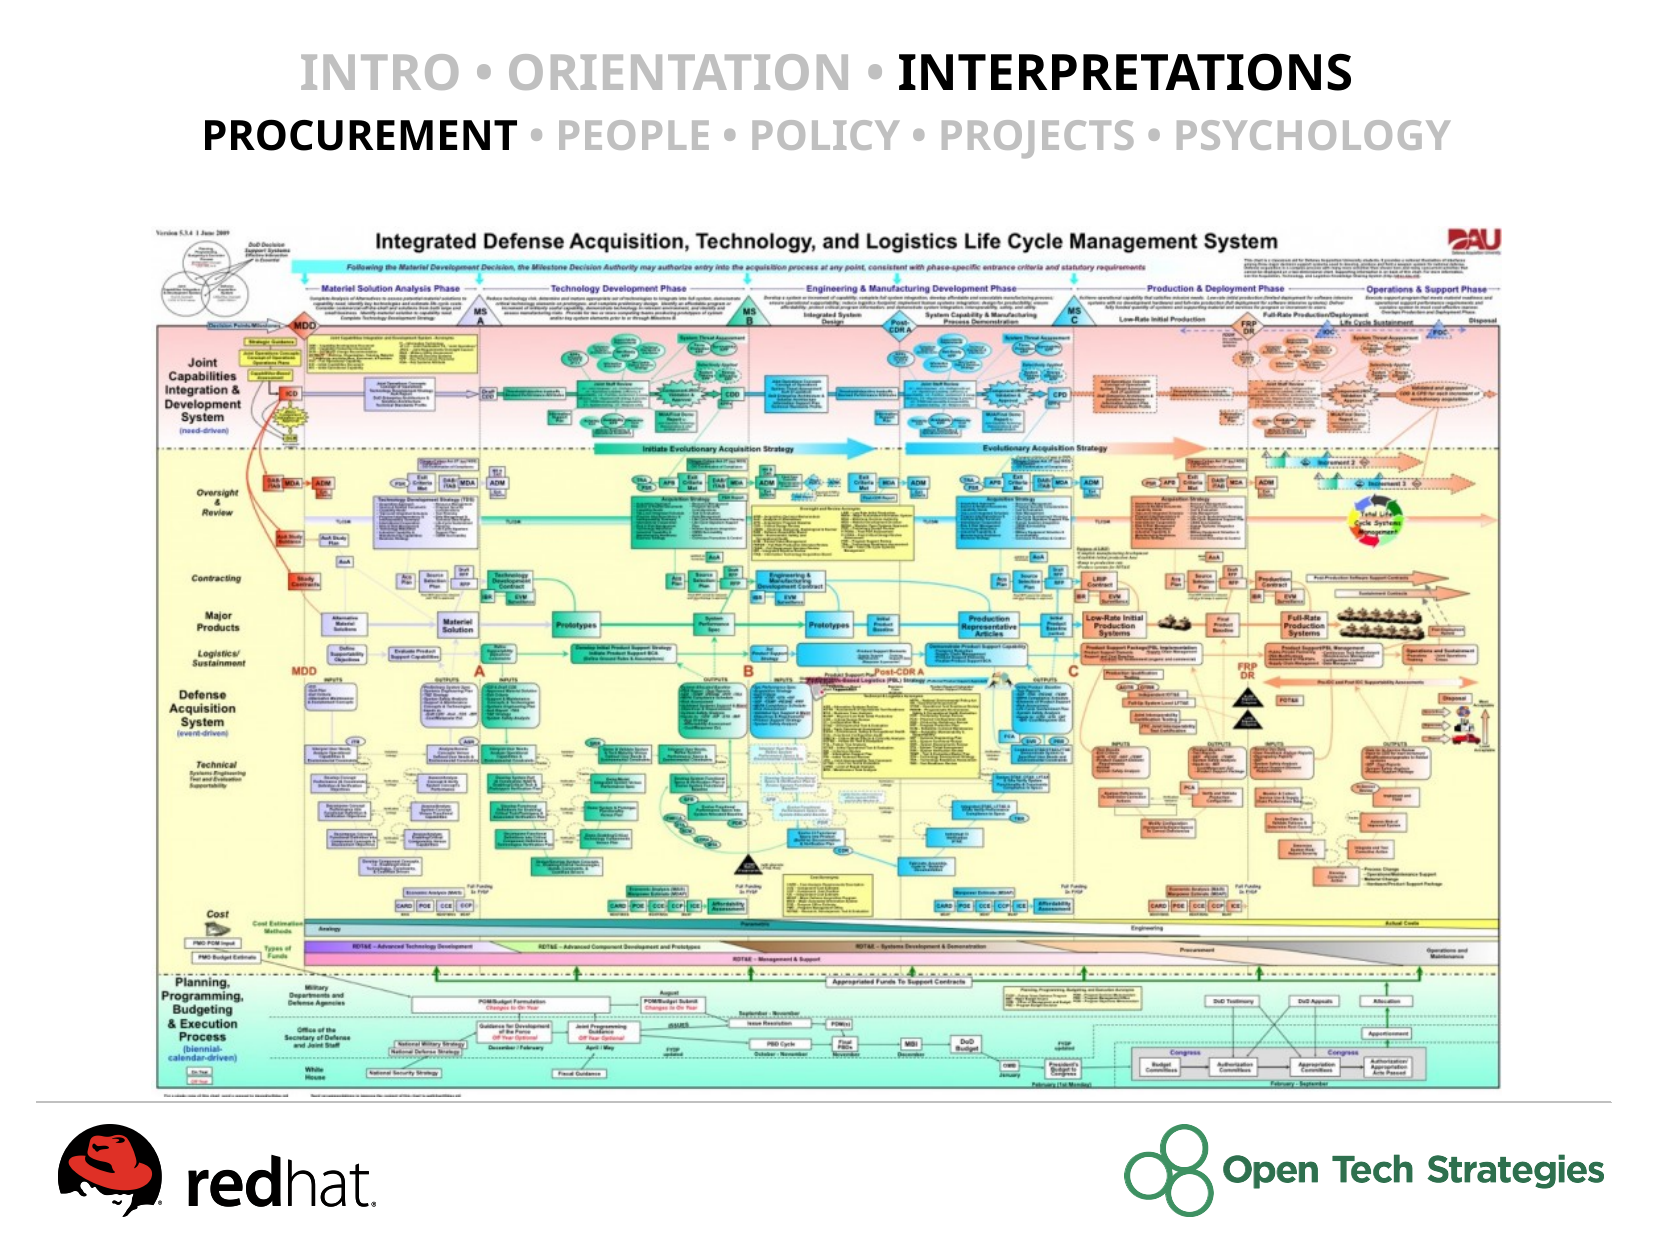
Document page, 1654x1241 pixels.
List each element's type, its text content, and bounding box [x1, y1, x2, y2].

picture [58, 1124, 376, 1217]
picture [1124, 1124, 1604, 1217]
title INTRO • ORIENTATION • INTERPRETATIONS PROCUREMENT • PEOPLE • POLICY • PROJECTS • PSYCHOLOGY [82, 0, 1571, 204]
picture [151, 226, 1502, 1097]
